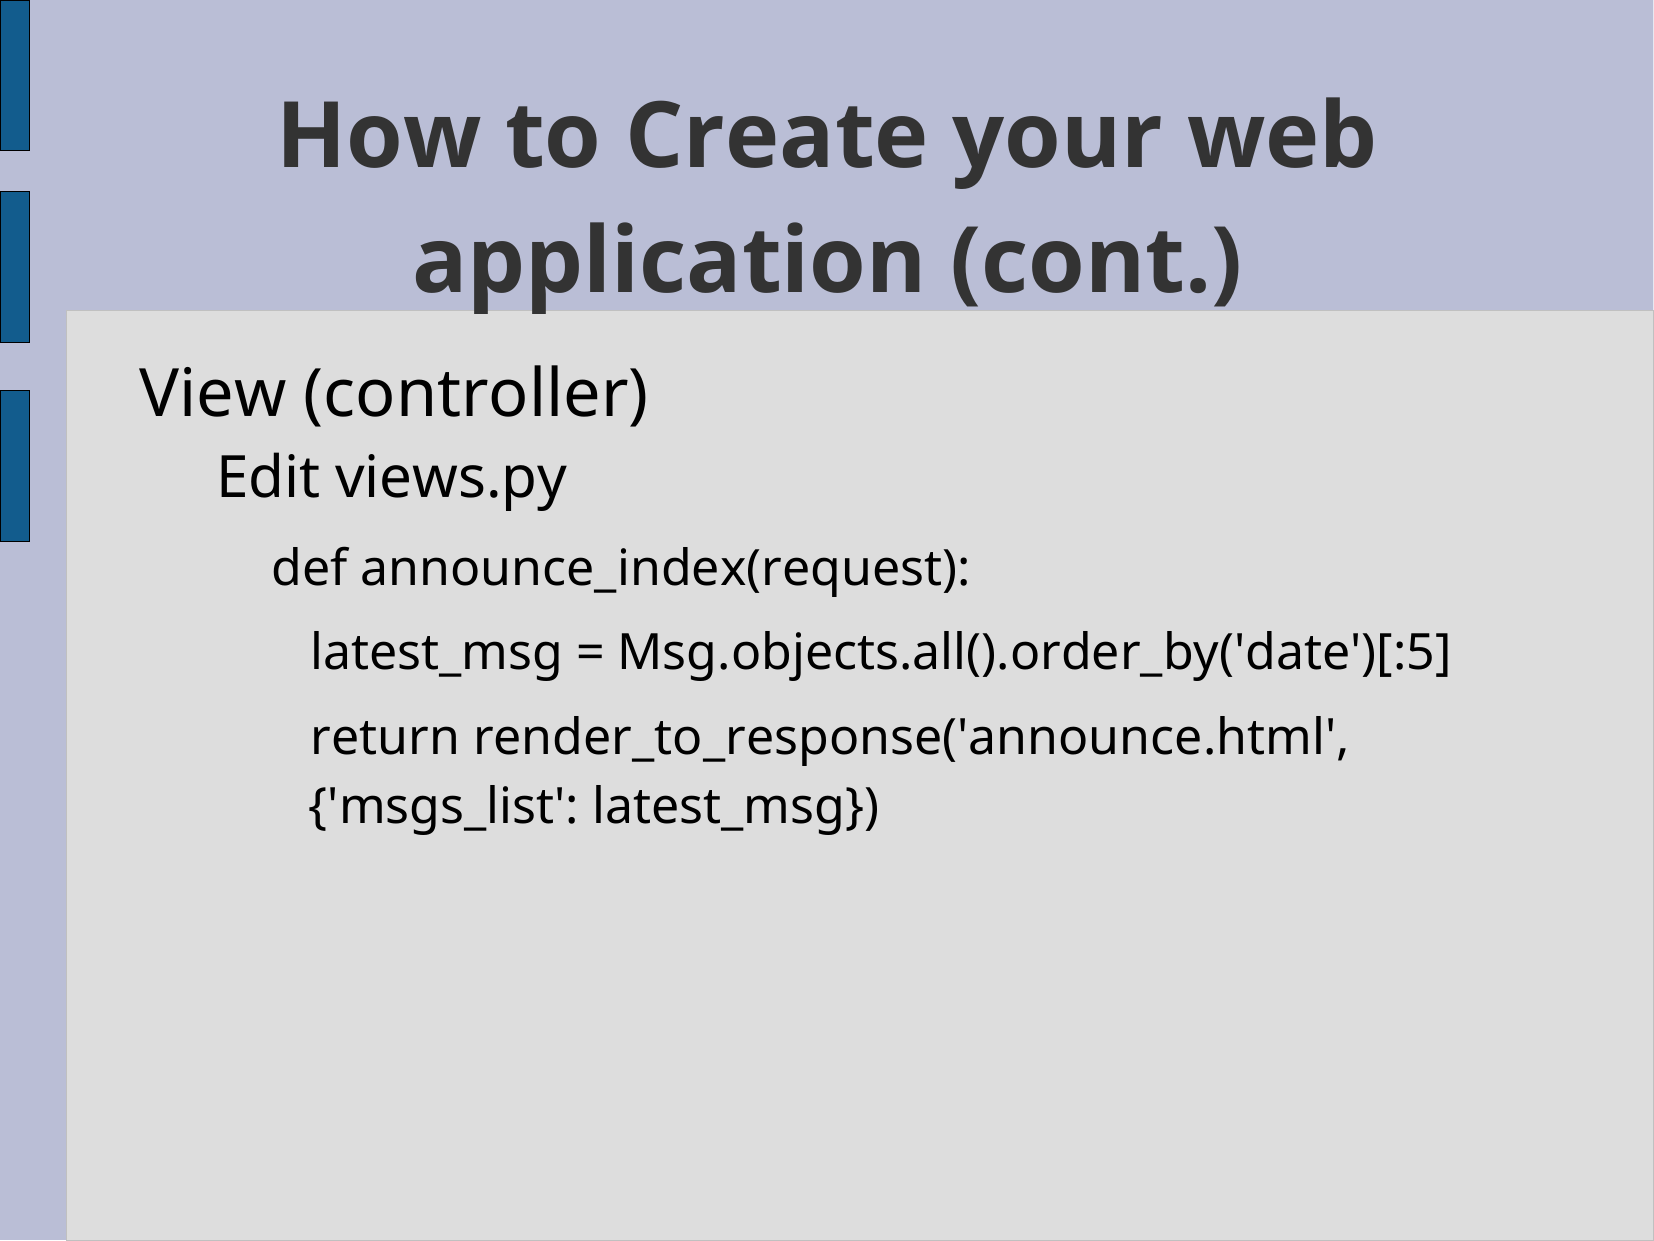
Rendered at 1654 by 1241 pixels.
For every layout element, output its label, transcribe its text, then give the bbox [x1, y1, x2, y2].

list View (controller) Edit views.py def announce_index(request): latest_msg = Msg.objects.all().order_by('date')[:5] return render_to_response('announce.html', {'msgs_list': latest_msg}) [121, 344, 1534, 1112]
title How to Create your web application (cont.) [121, 84, 1534, 305]
